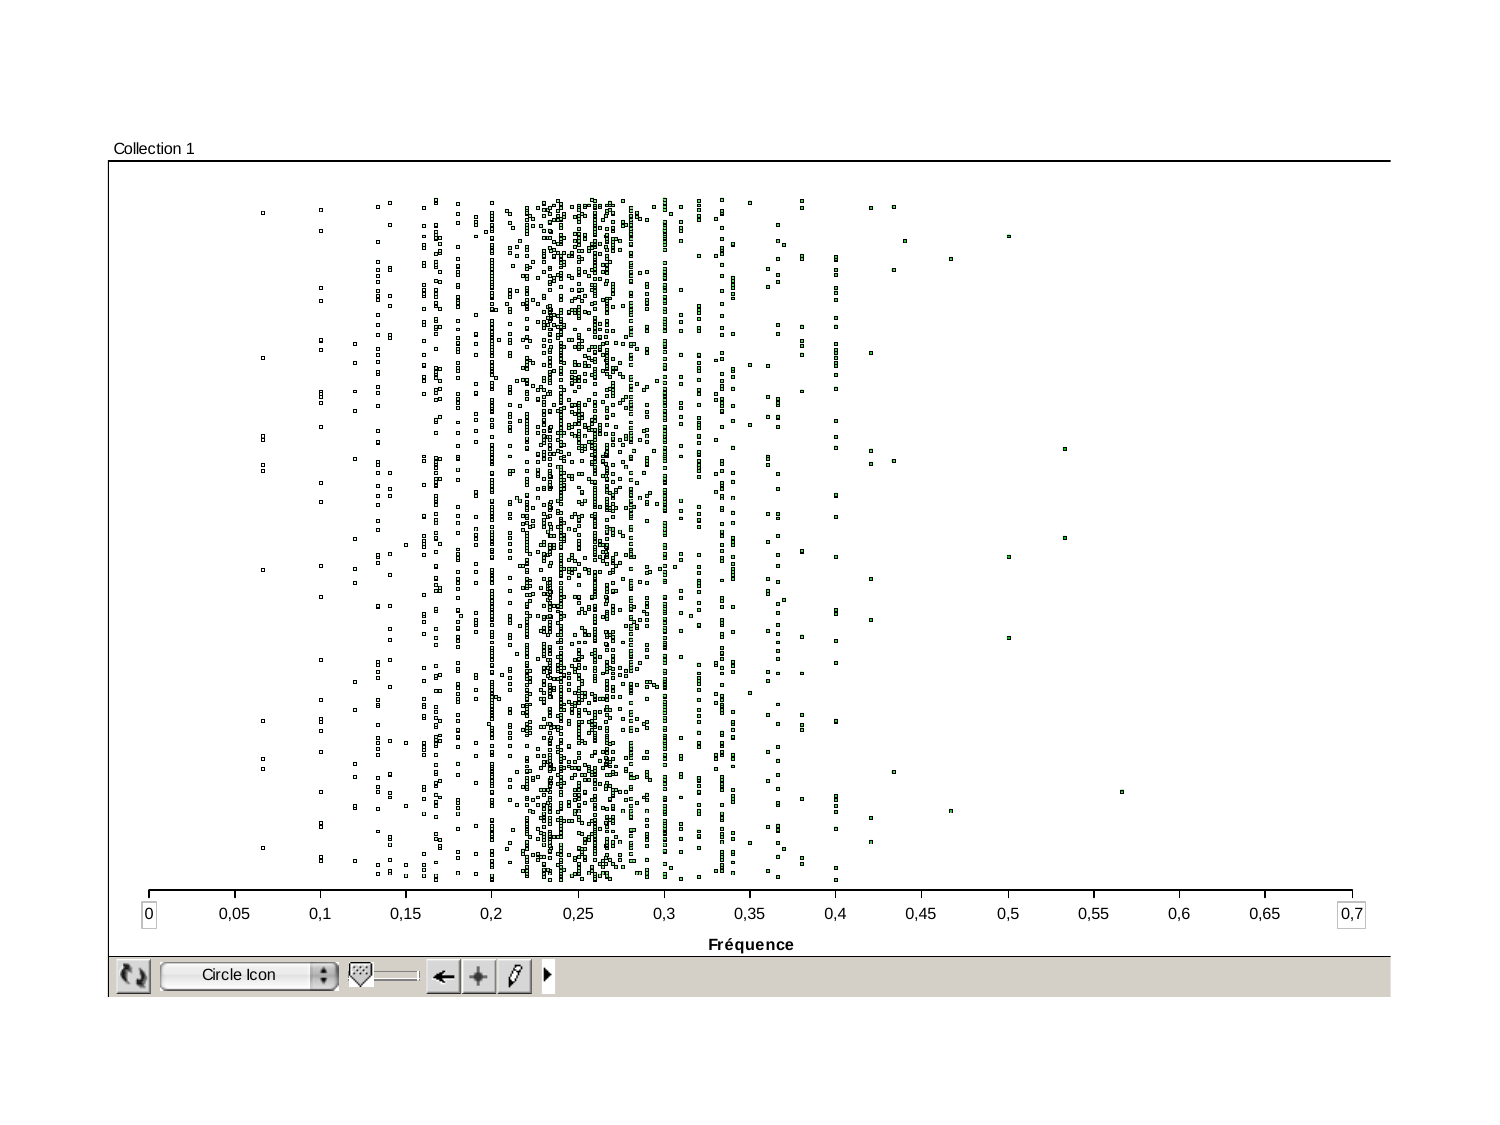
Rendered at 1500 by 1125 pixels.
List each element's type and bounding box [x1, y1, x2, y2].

picture [107, 126, 1393, 998]
